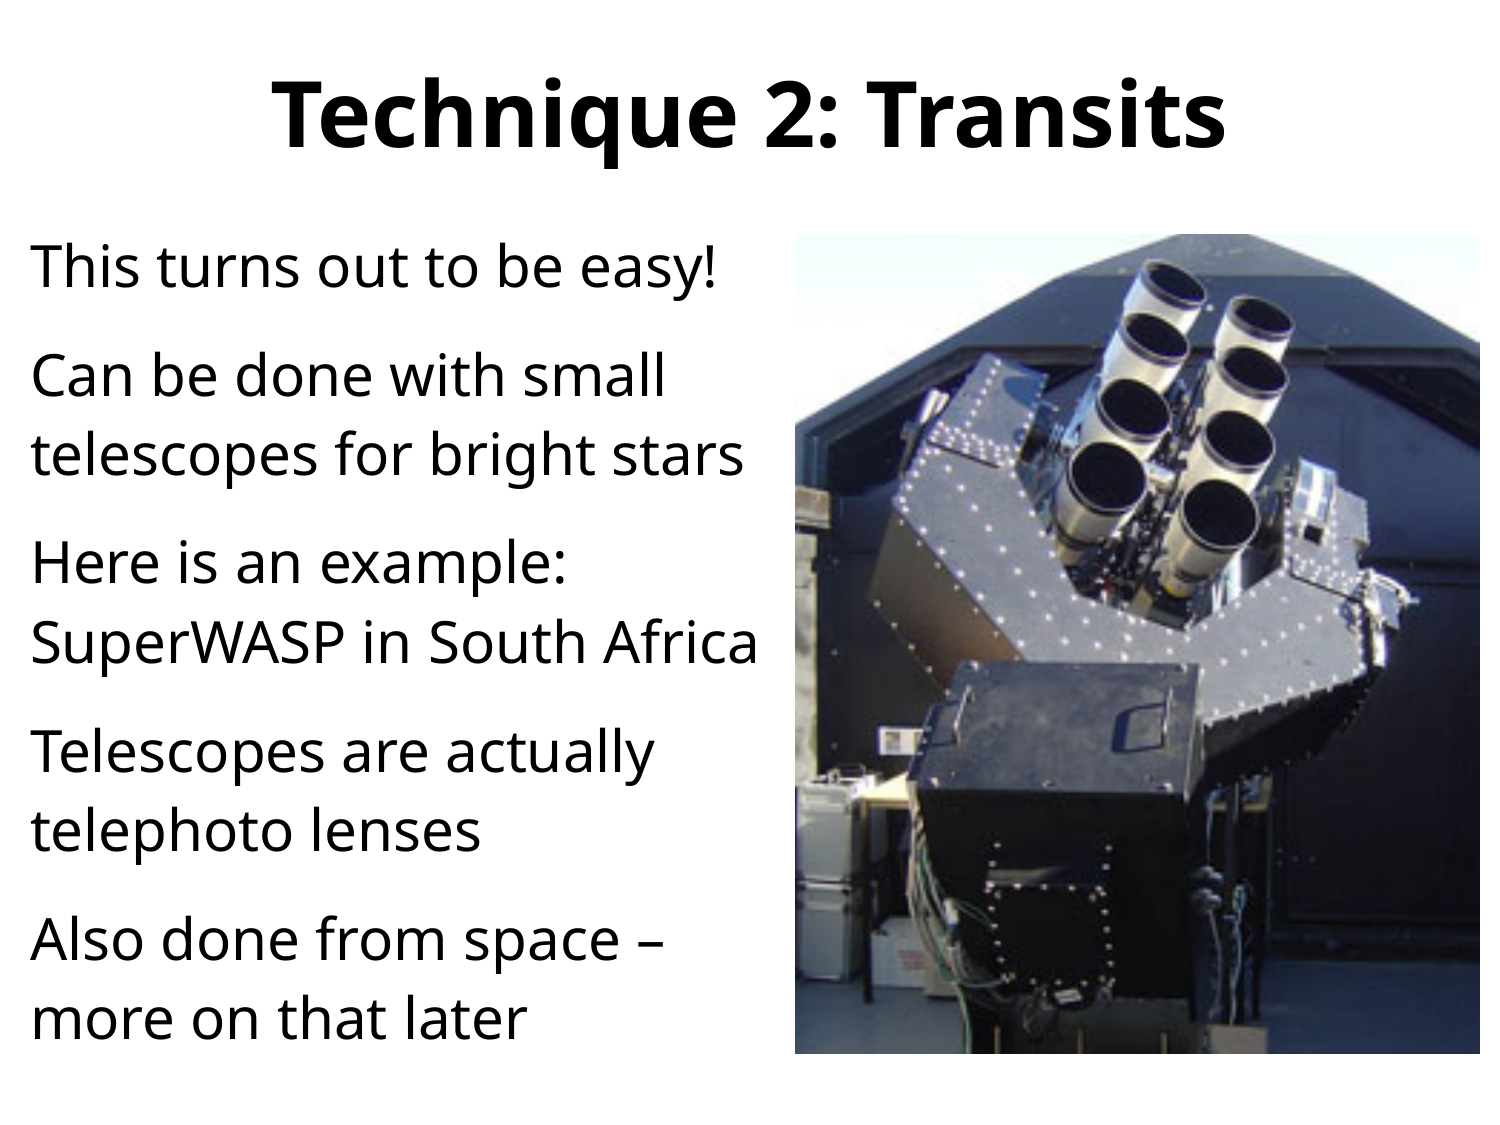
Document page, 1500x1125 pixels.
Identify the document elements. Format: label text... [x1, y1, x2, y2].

title Technique 2: Transits [30, 58, 1471, 167]
list This turns out to be easy! Can be done with small telescopes for bright stars Here is an example: SuperWASP in South Africa Telescopes are actually telephoto lenses Also done from space – more on that later [30, 224, 1471, 1125]
picture [795, 234, 1480, 1054]
